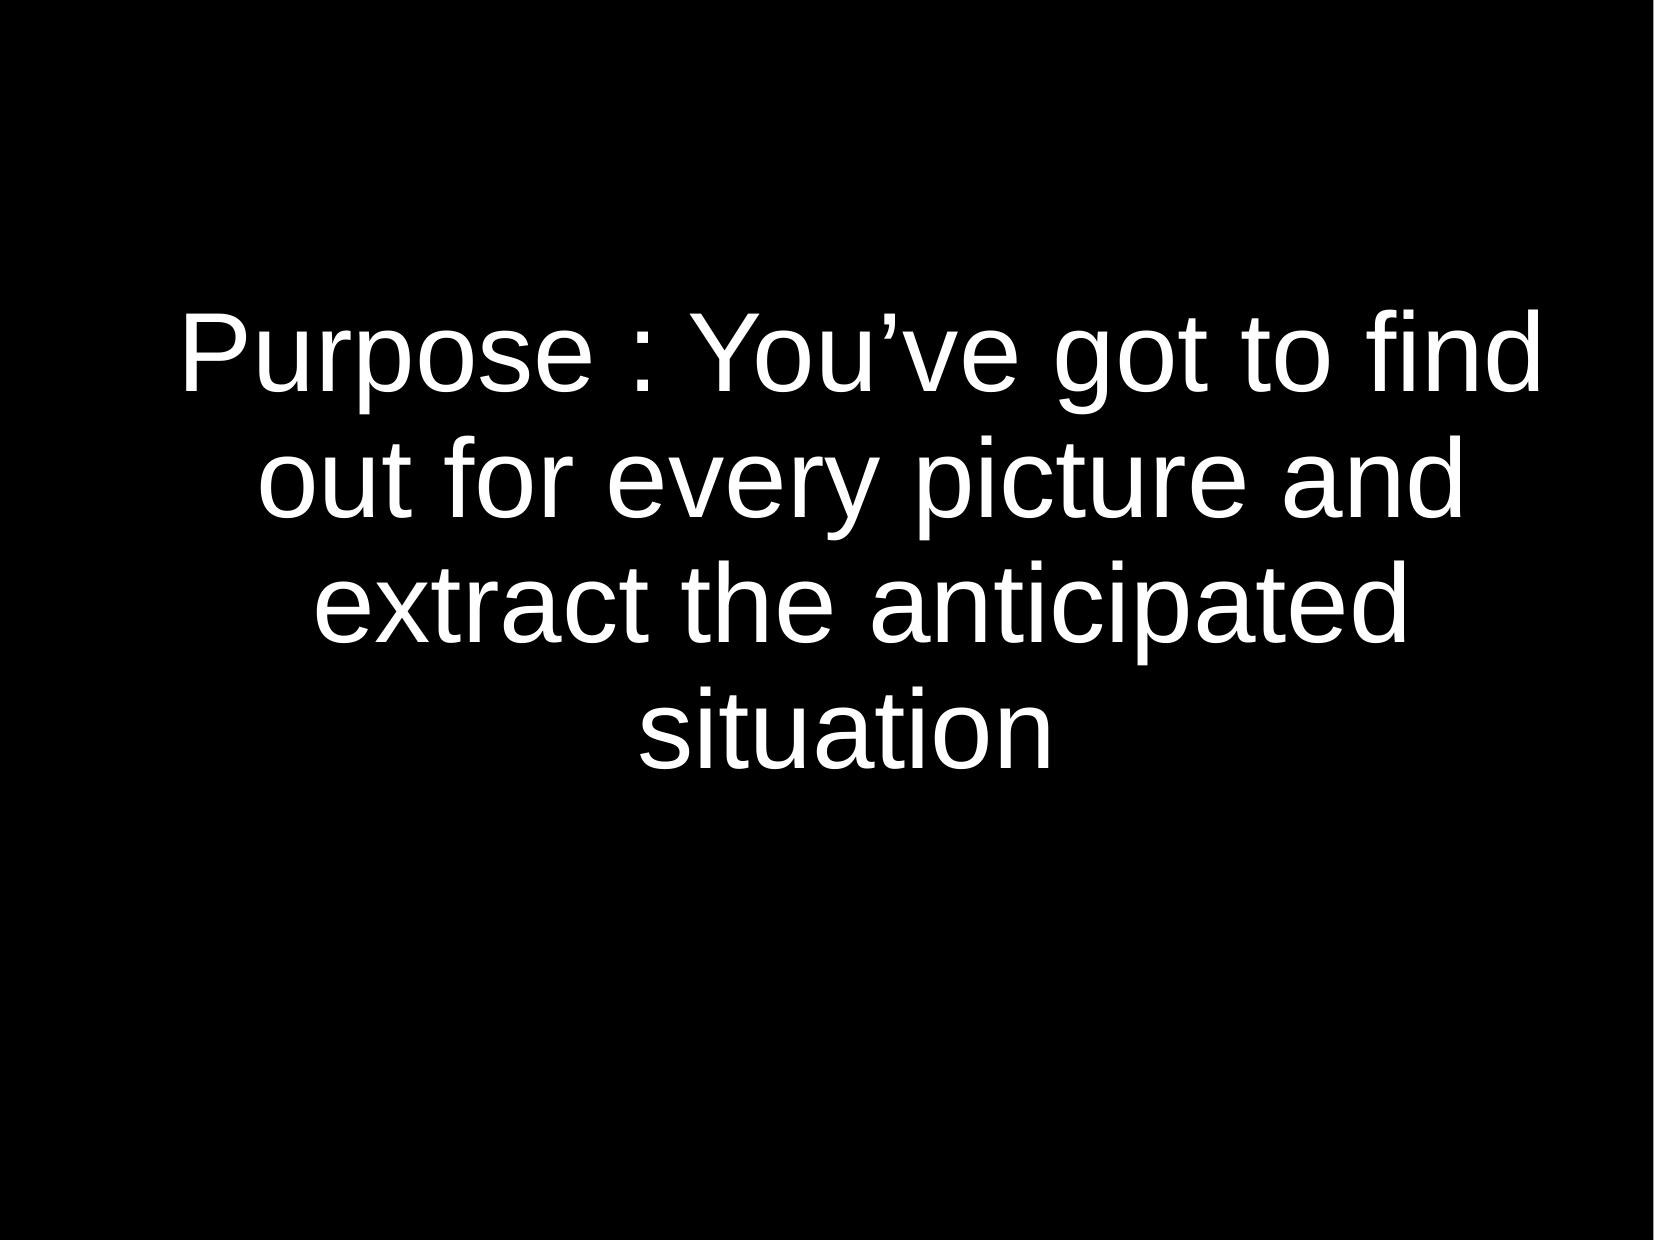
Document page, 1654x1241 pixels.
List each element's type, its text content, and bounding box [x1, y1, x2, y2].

list Purpose : You’ve got to find out for every picture and extract the anticipated situation [82, 290, 1571, 1010]
